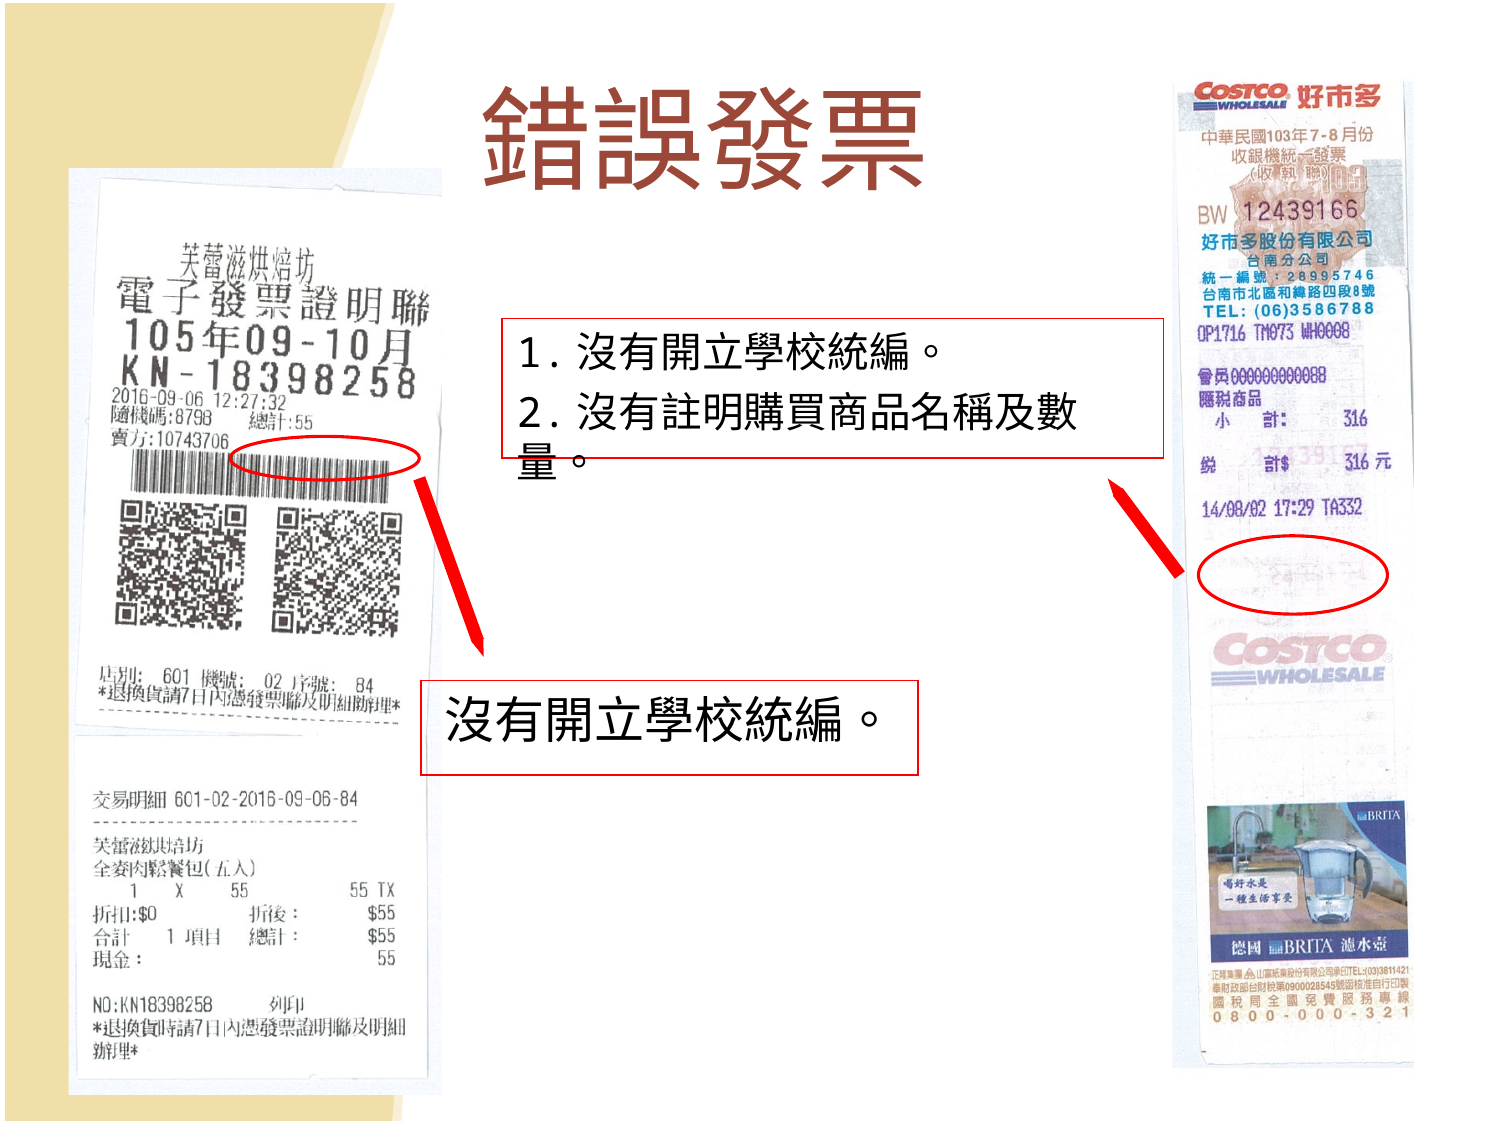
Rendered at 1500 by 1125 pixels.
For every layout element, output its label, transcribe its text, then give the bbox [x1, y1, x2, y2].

picture [1172, 71, 1414, 1077]
title 錯誤發票 [438, 42, 970, 231]
text_box 1.沒有開立學校統編。 2.沒有註明購買商品名稱及數量。 [501, 318, 1164, 459]
picture [68, 168, 442, 1095]
list 沒有開立學校統編。 [420, 680, 919, 776]
